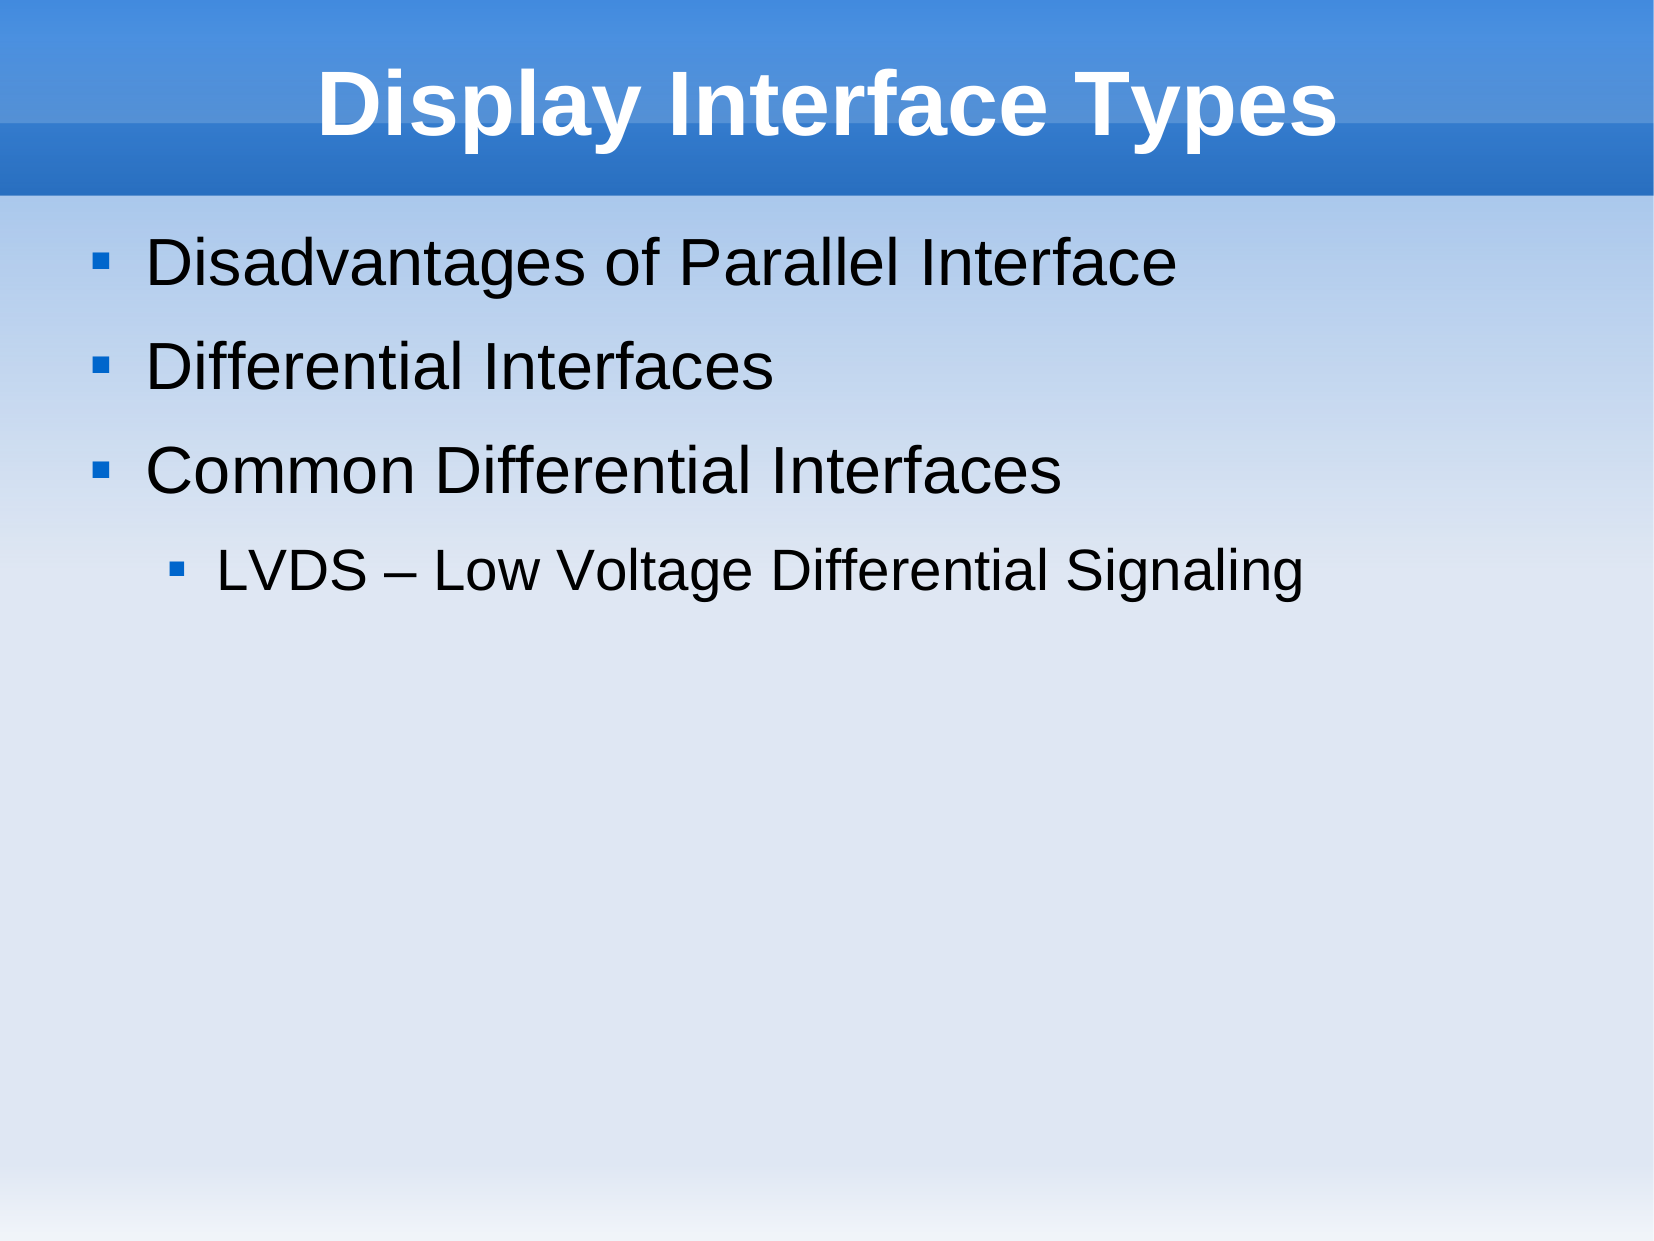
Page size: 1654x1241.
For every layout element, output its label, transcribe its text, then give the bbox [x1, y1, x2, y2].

picture [0, 0, 1654, 1241]
list Disadvantages of Parallel Interface Differential Interfaces Common Differential Interfaces LVDS – Low Voltage Differential Signaling [75, 225, 1564, 1044]
title Display Interface Types [49, 0, 1538, 208]
